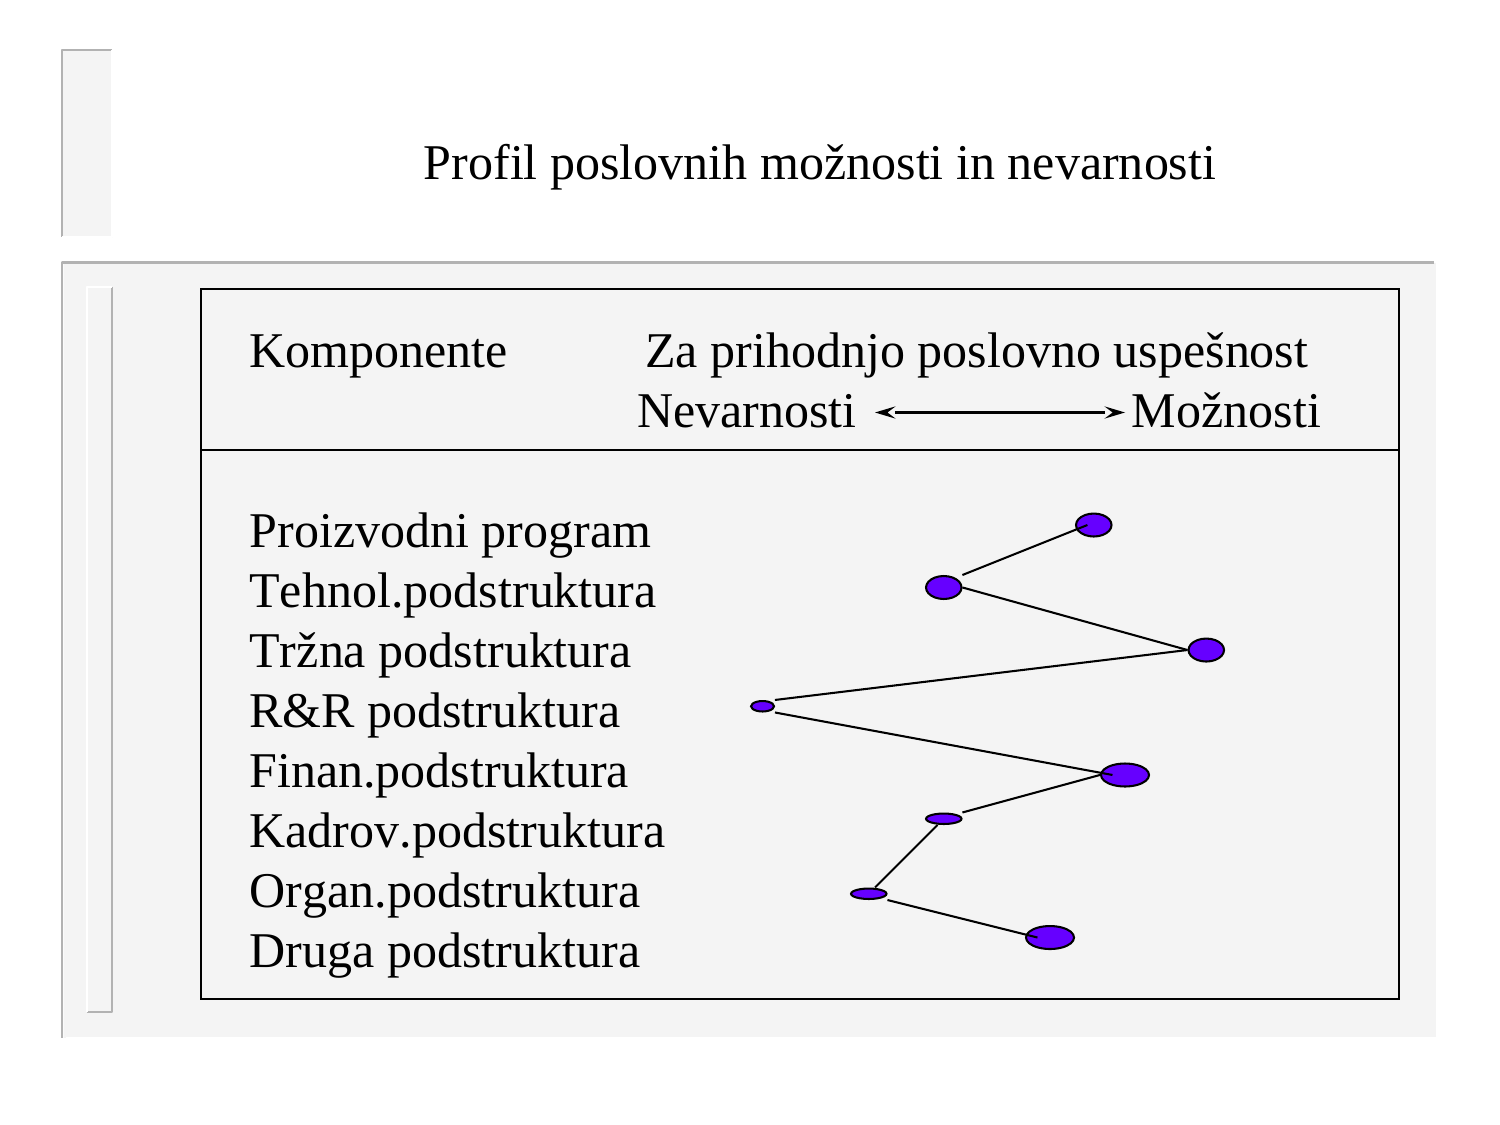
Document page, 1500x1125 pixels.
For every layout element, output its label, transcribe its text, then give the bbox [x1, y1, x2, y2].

text_box [1101, 763, 1150, 787]
text_box [1076, 513, 1112, 537]
text_box Komponente Za prihodnjo poslovno uspešnost Nevarnosti Možnosti Proizvodni program Tehnol.podstruktura Tržna podstruktura R&R podstruktura Finan.podstruktura Kadrov.podstruktura Organ.podstruktura Druga podstruktura [234, 309, 1337, 449]
text_box [851, 888, 887, 899]
text_box [751, 701, 775, 712]
text_box Komponente Za prihodnjo poslovno uspešnost Nevarnosti Možnosti Proizvodni program Tehnol.podstruktura Tržna podstruktura R&R podstruktura Finan.podstruktura Kadrov.podstruktura Organ.podstruktura Druga podstruktura [234, 451, 1337, 986]
text_box [1188, 638, 1225, 662]
text_box [1026, 926, 1075, 950]
text_box [926, 813, 962, 824]
text_box Profil poslovnih možnosti in nevarnosti [408, 122, 1233, 198]
text_box [926, 576, 962, 599]
